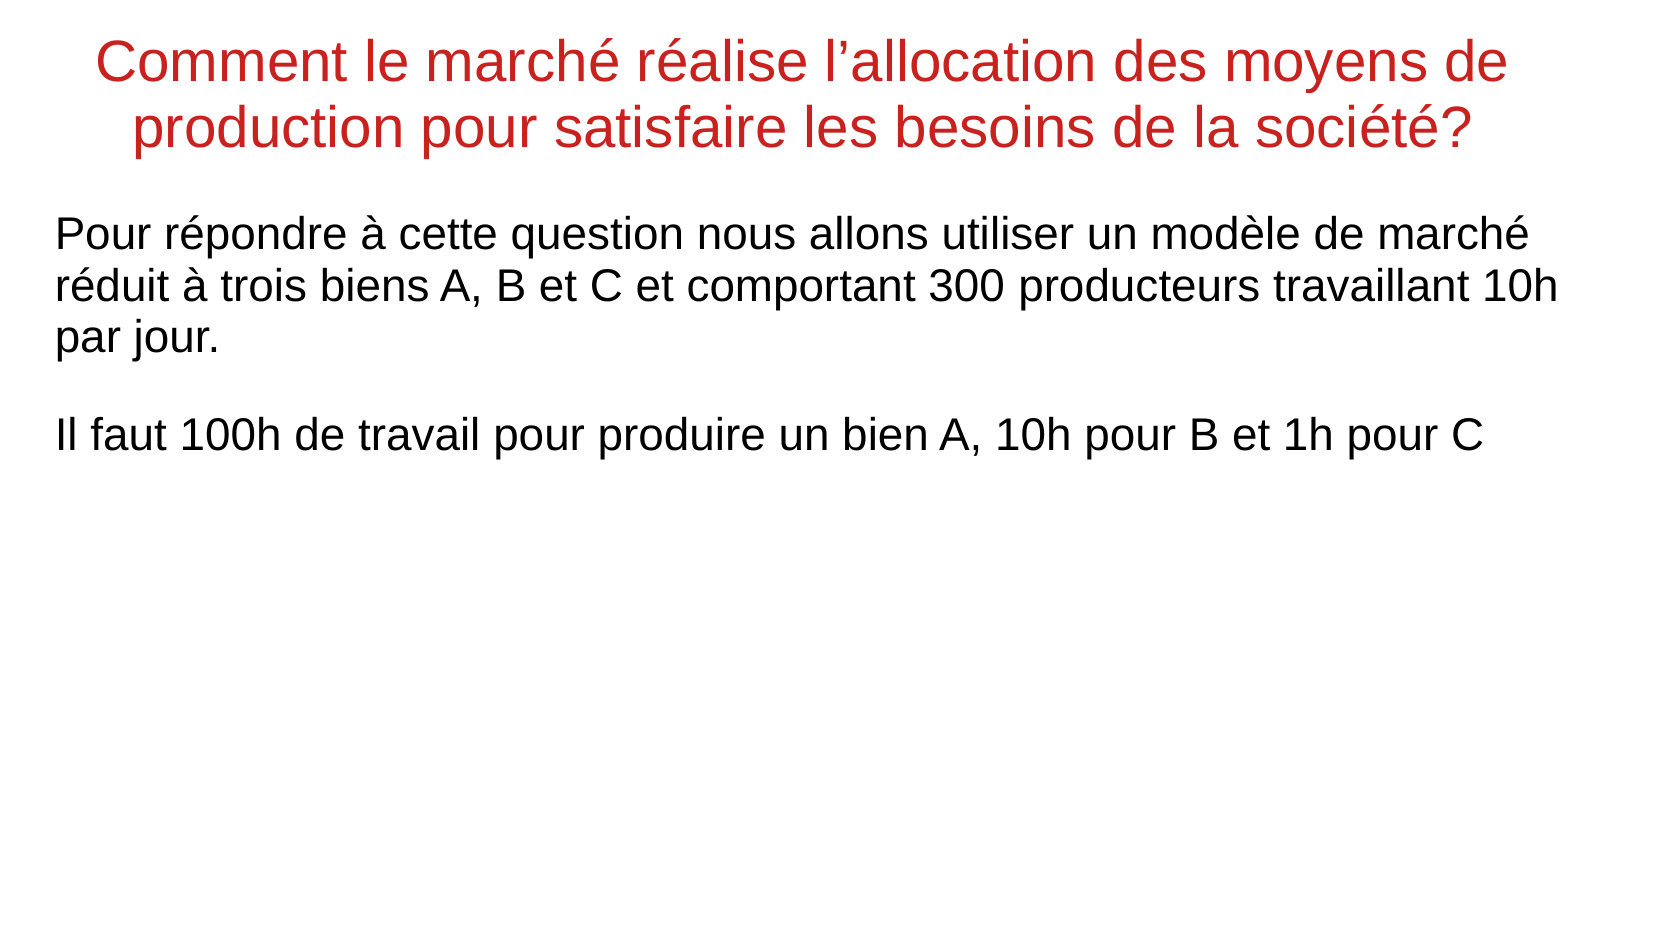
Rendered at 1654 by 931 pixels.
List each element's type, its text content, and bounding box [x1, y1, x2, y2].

title Comment le marché réalise l’allocation des moyens de production pour satisfaire les besoins de la société? [82, 0, 1525, 189]
text_box Il faut 100h de travail pour produire un bien A, 10h pour B et 1h pour C [40, 401, 1622, 538]
text_box Pour répondre à cette question nous allons utiliser un modèle de marché réduit à trois biens A, B et C et comportant 300 producteurs travaillant 10h par jour. [40, 200, 1622, 401]
